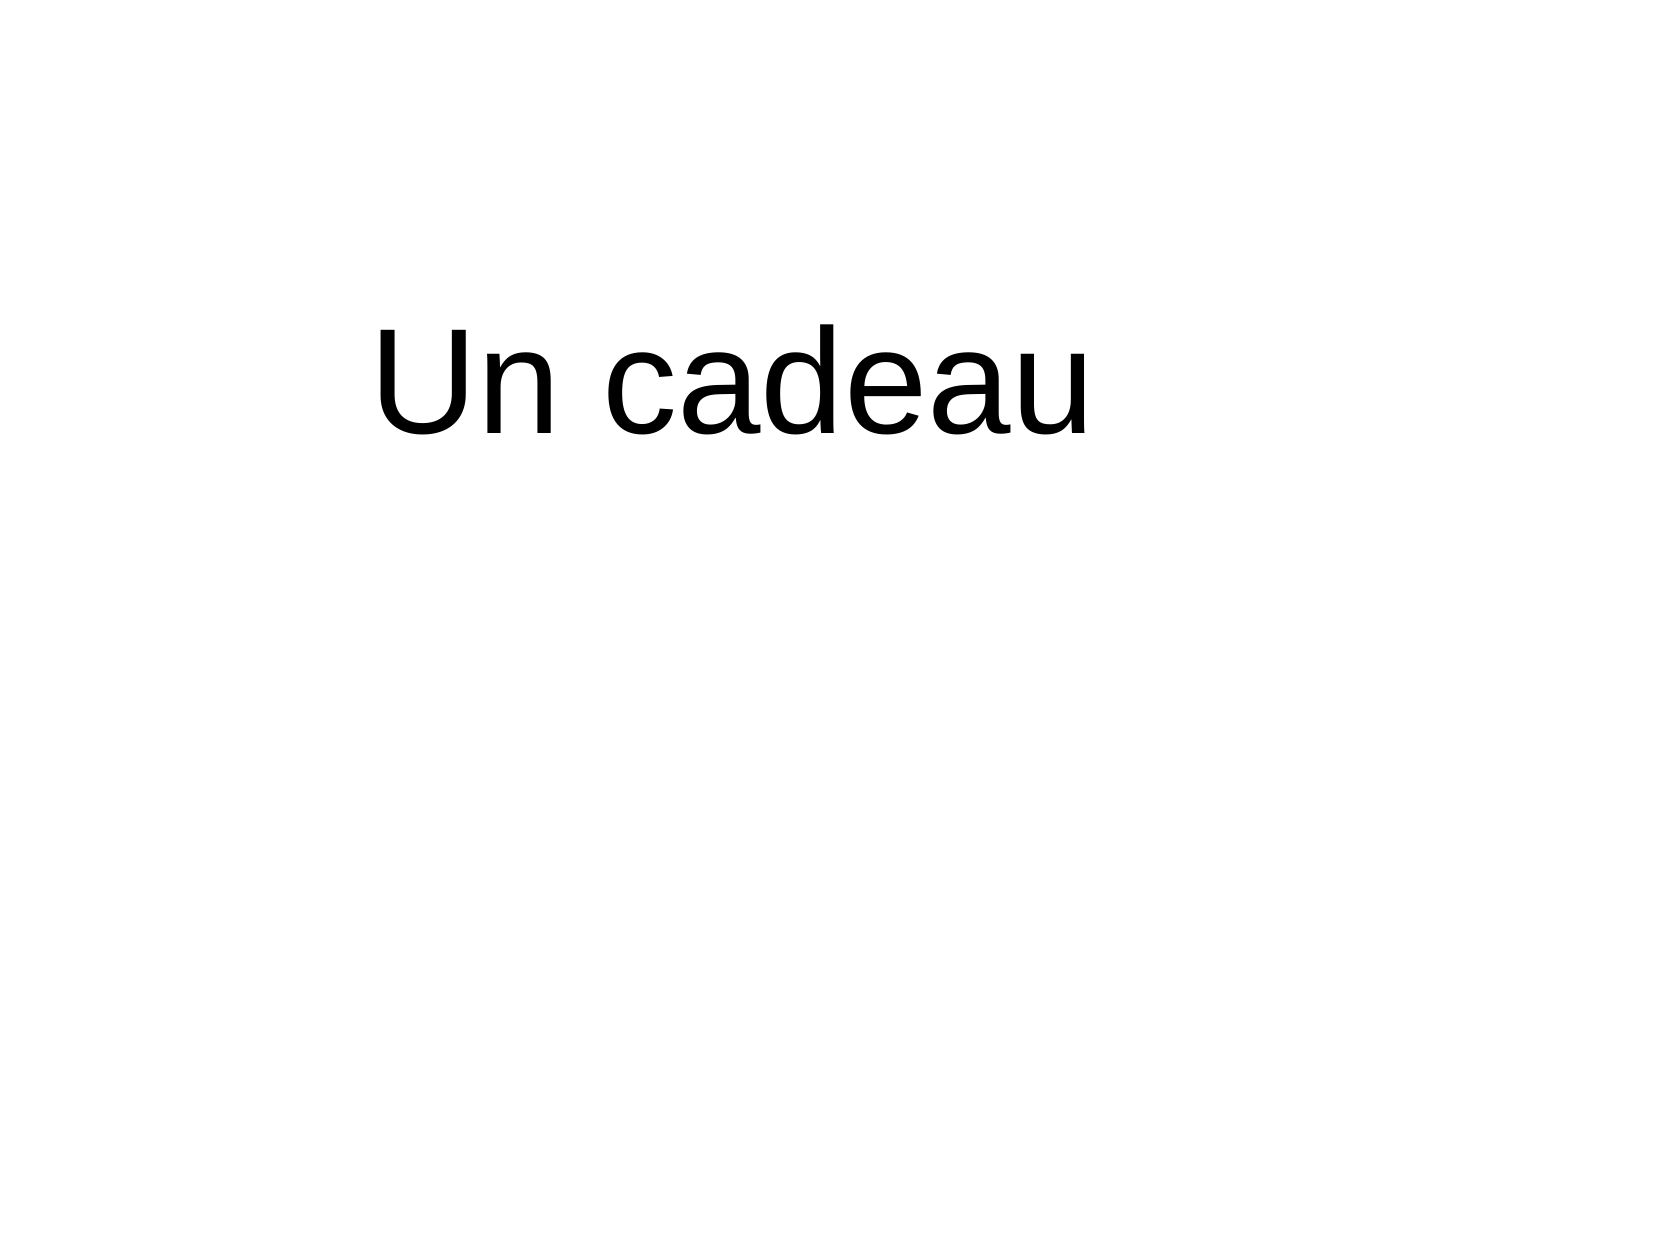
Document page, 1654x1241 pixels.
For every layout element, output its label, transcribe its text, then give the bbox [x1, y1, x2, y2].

text_box Un cadeau [354, 290, 1252, 473]
